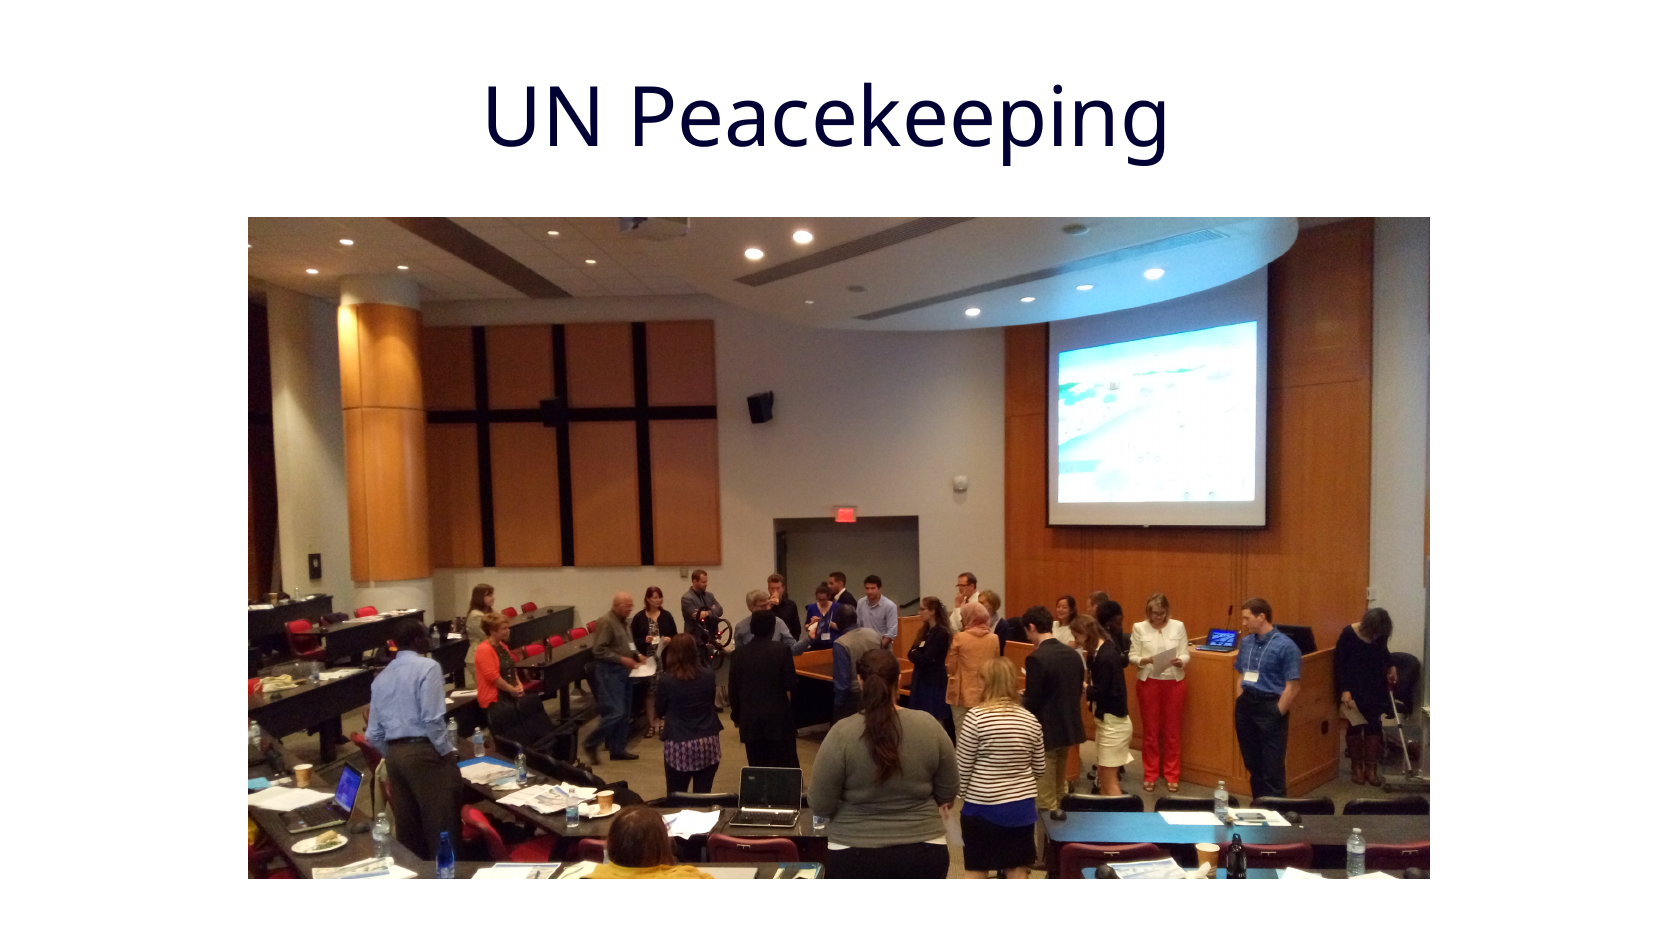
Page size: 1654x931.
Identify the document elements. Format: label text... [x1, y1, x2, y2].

picture [248, 217, 1430, 880]
title UN Peacekeeping [82, 37, 1571, 193]
